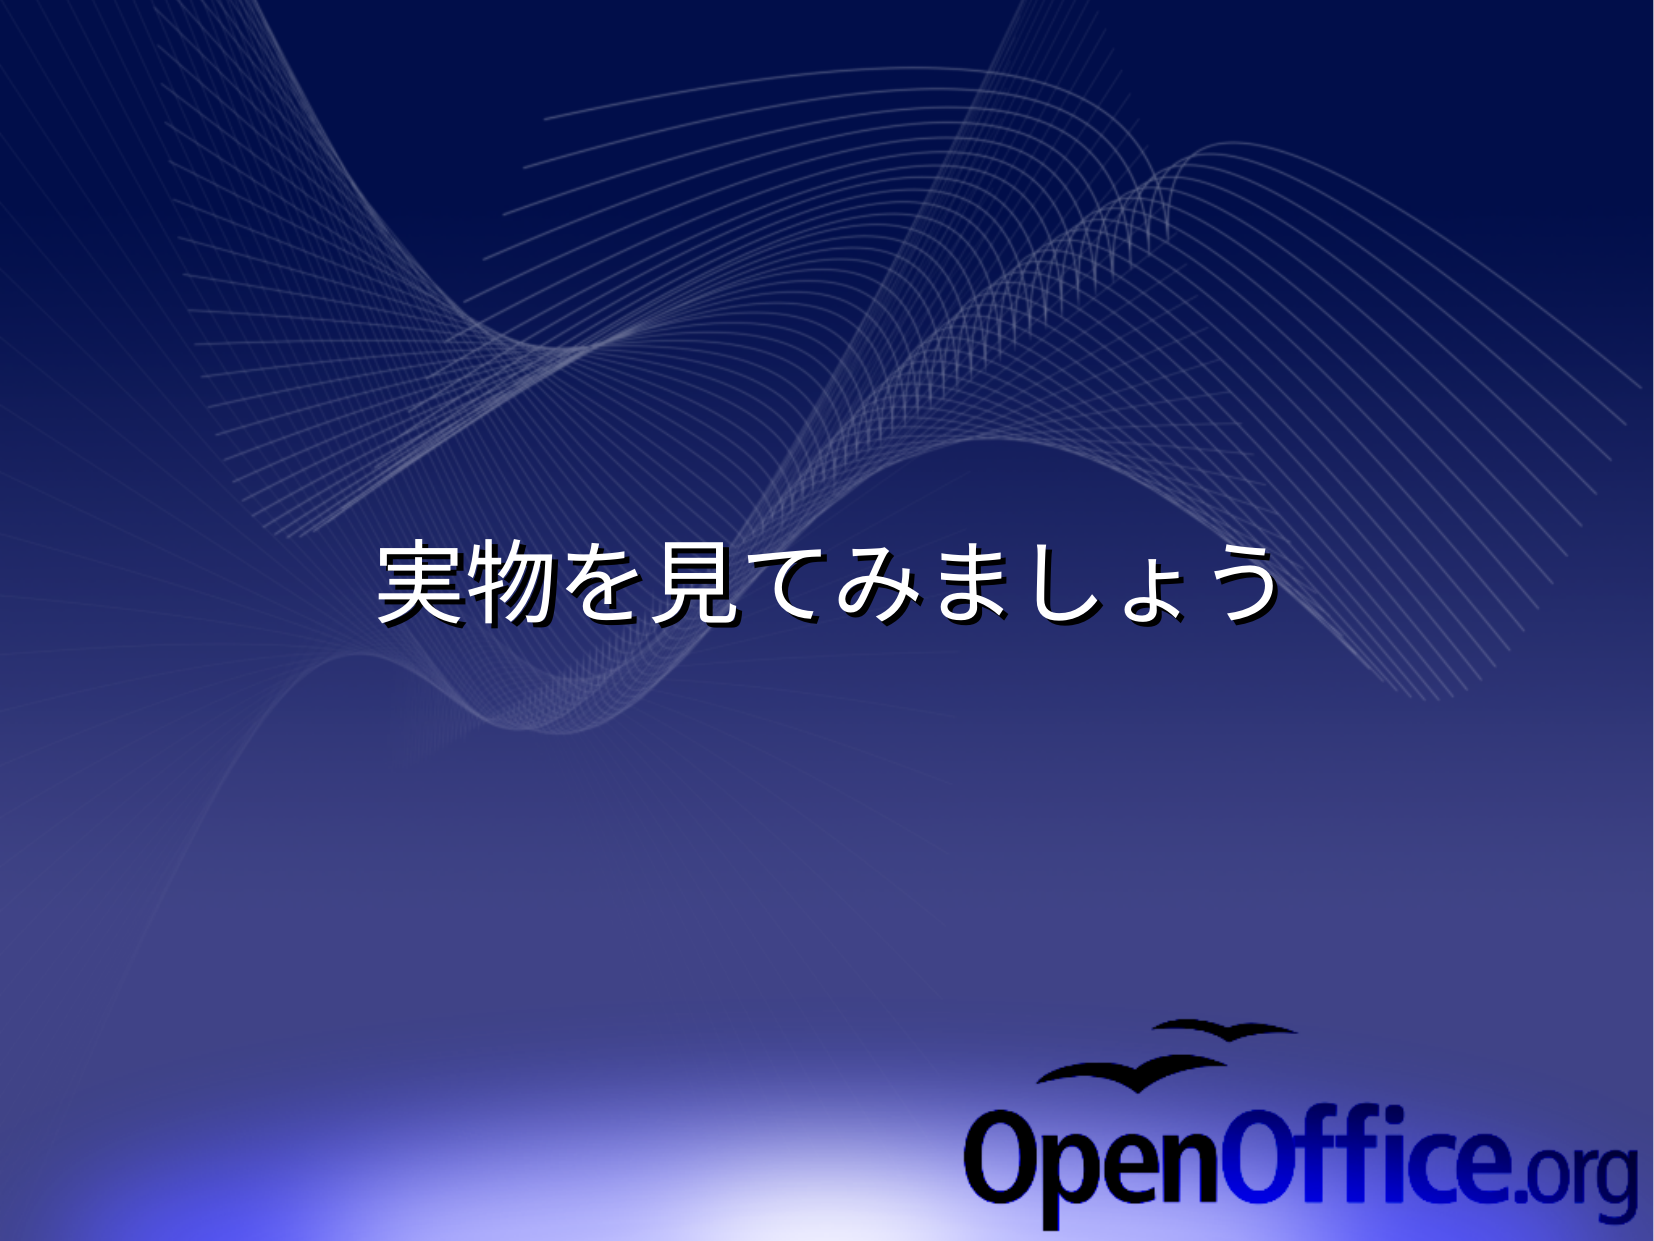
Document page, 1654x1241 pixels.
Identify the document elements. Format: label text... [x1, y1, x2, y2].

title 実物を見てみましょう [88, 472, 1577, 680]
picture [0, 0, 1654, 1241]
